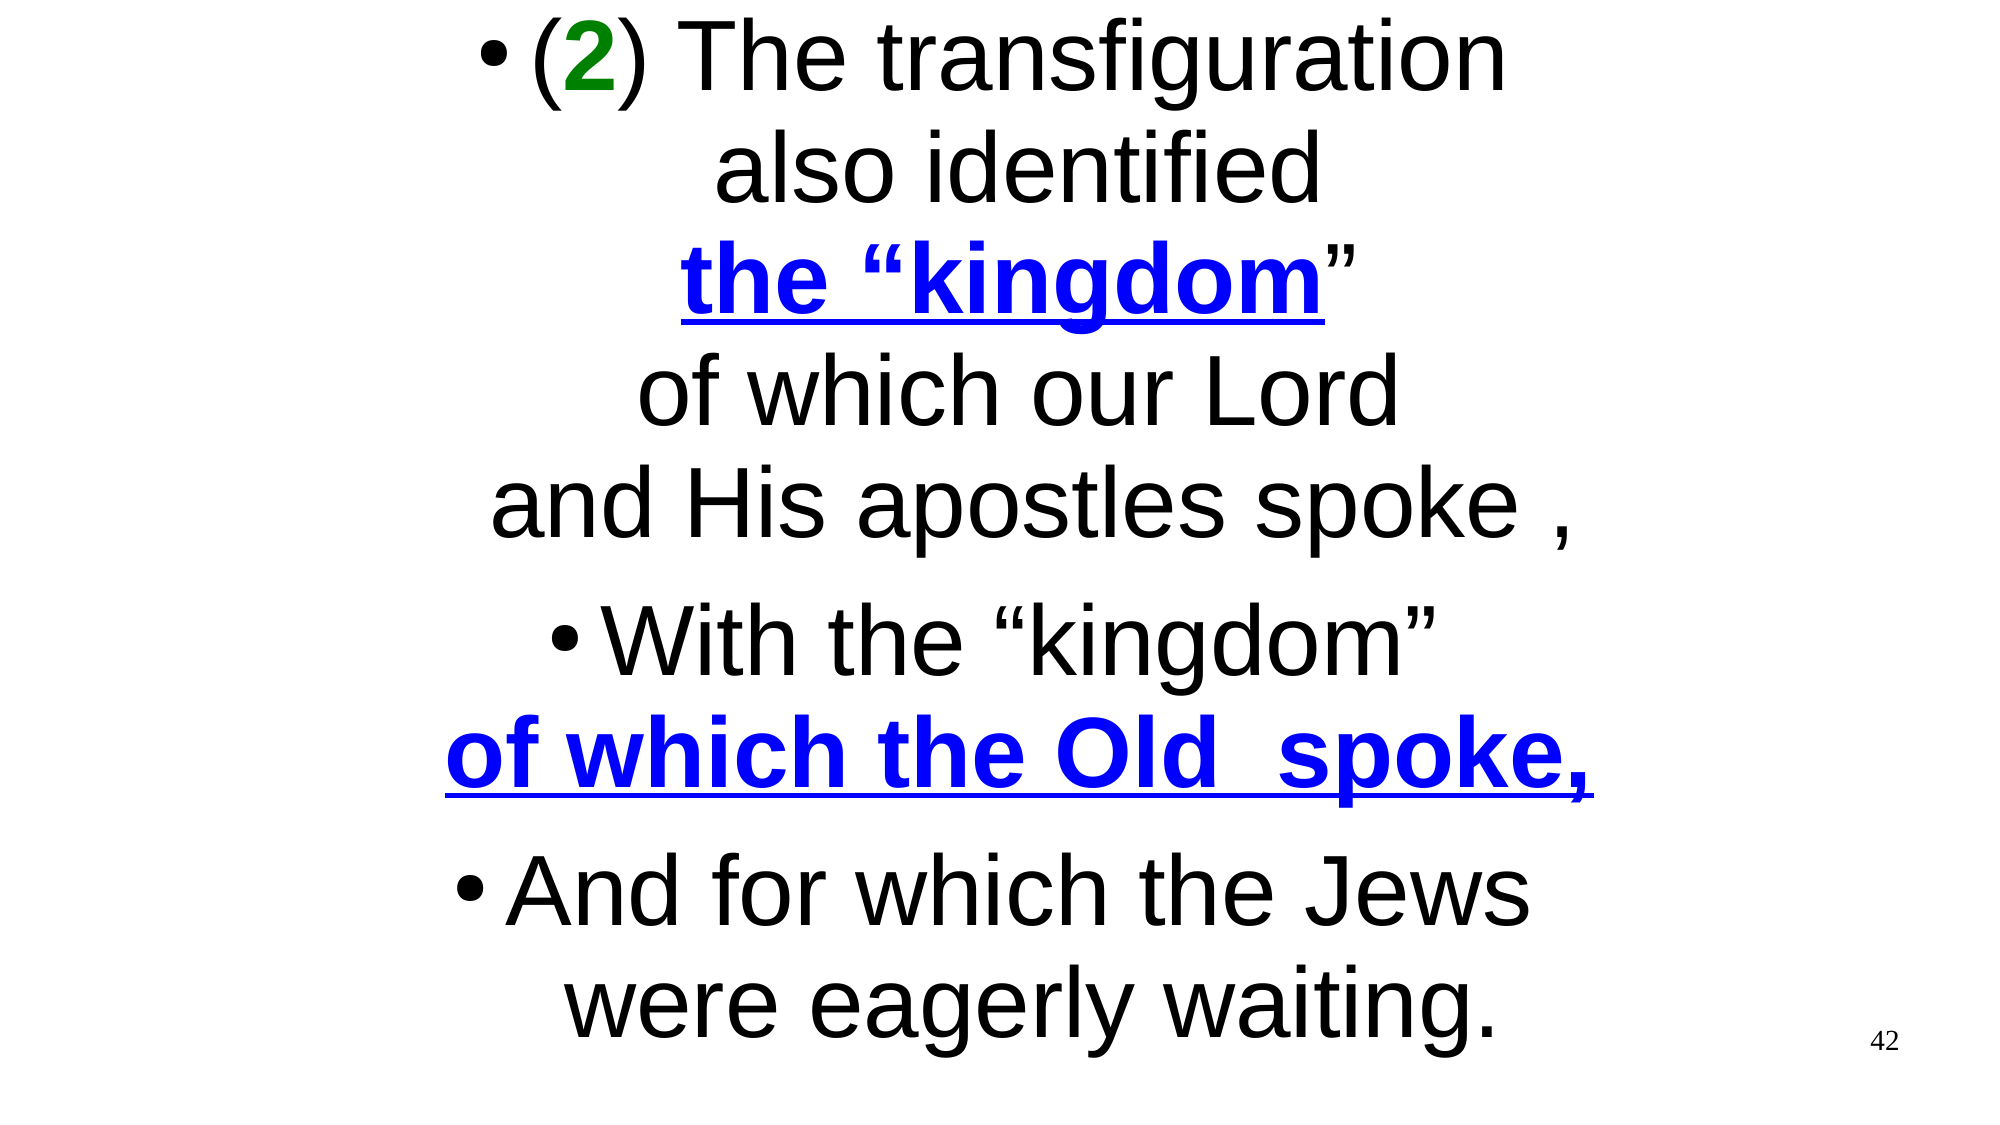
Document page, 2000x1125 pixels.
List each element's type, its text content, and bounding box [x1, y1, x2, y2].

list (2) The transfiguration also identified the “kingdom” of which our Lord and His apostles spoke , With the “kingdom” of which the Old spoke, And for which the Jews were eagerly waiting. [0, 0, 1996, 1123]
